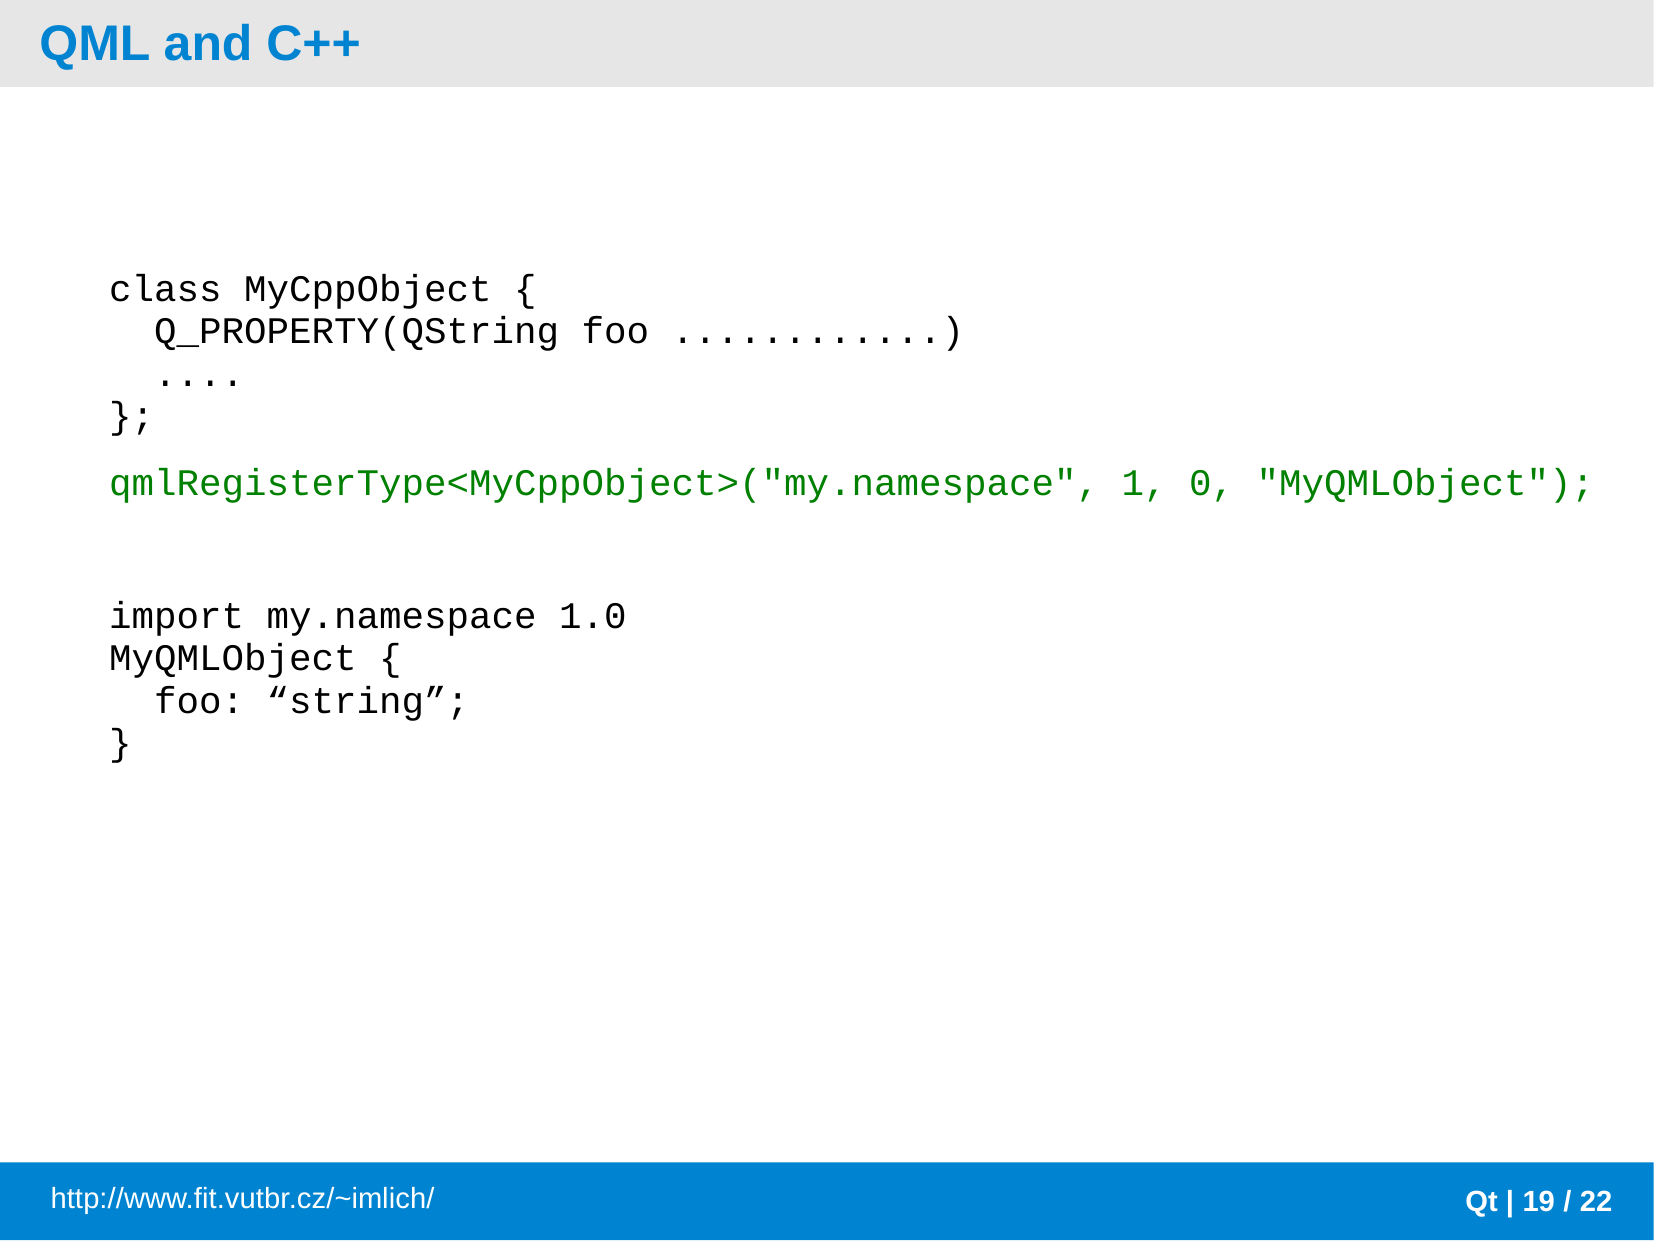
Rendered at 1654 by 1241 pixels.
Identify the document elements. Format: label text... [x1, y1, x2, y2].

list class MyCppObject { Q_PROPERTY(QString foo ............) .... }; qmlRegisterType<MyCppObject>("my.namespace", 1, 0, "MyQMLObject"); import my.namespace 1.0 MyQMLObject { foo: “string”; } [38, 101, 1616, 821]
title QML and C++ [39, 5, 1615, 81]
